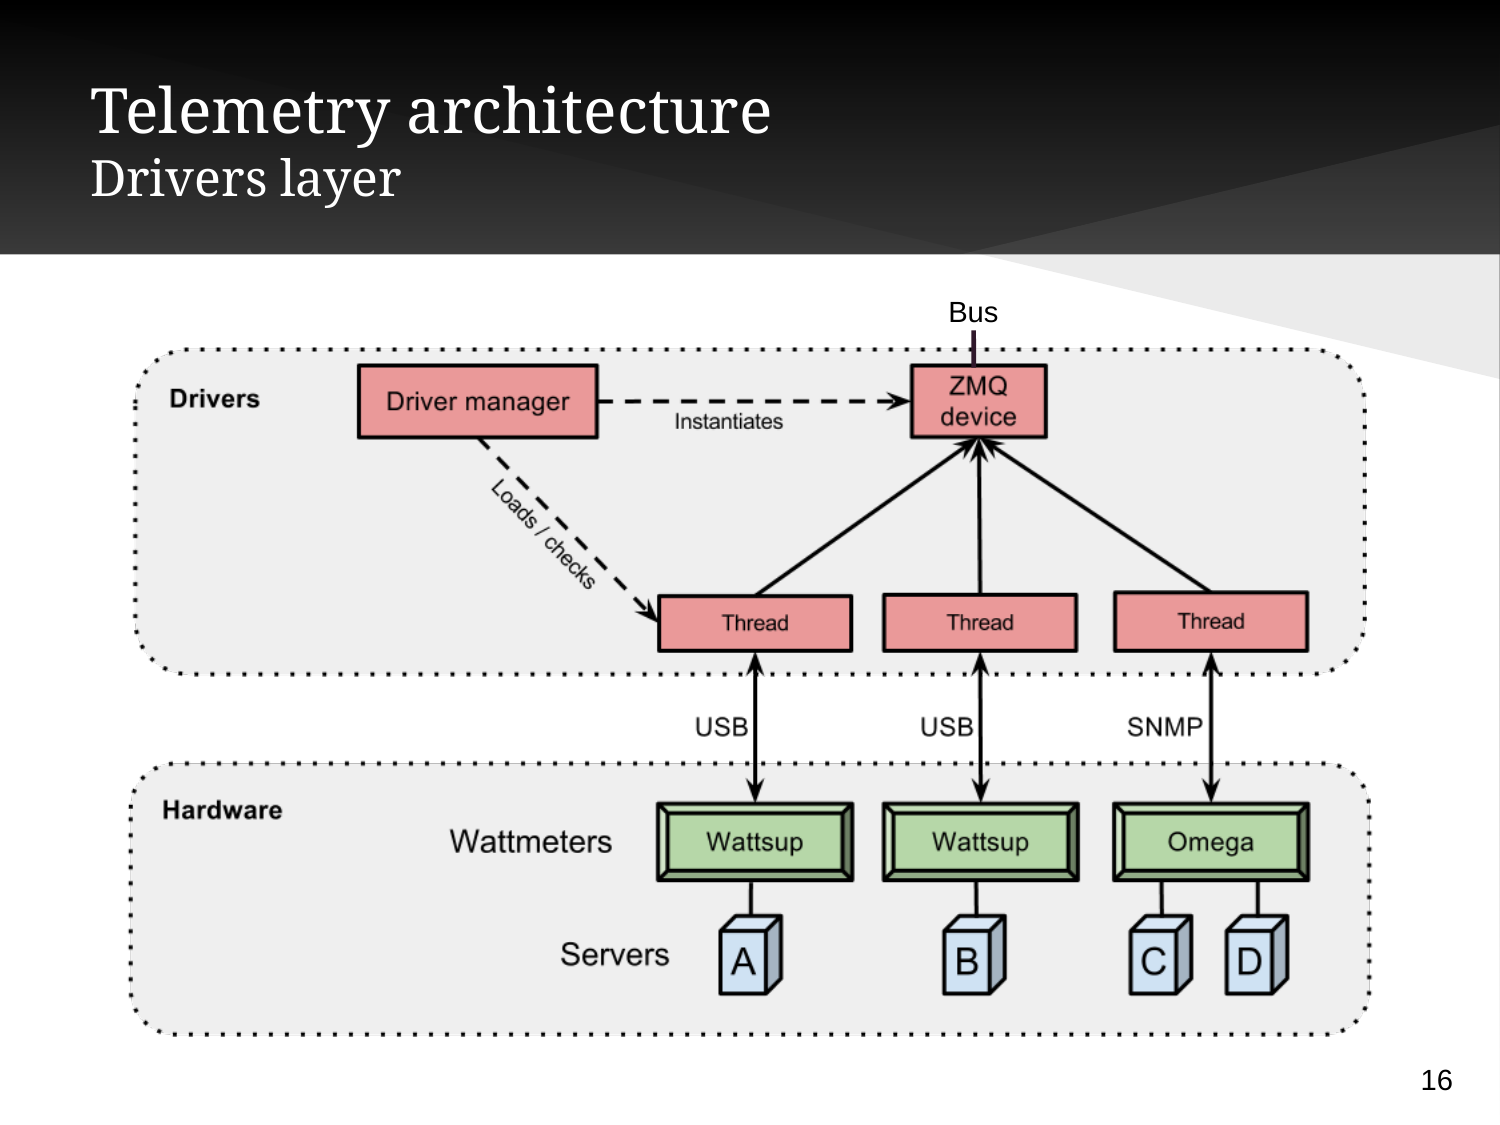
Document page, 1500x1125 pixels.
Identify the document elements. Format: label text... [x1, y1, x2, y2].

title Telemetry architecture Drivers layer [75, 45, 1425, 233]
text_box Bus [837, 278, 1110, 331]
text_box 16 [1405, 1046, 1471, 1097]
picture [101, 329, 1399, 1061]
